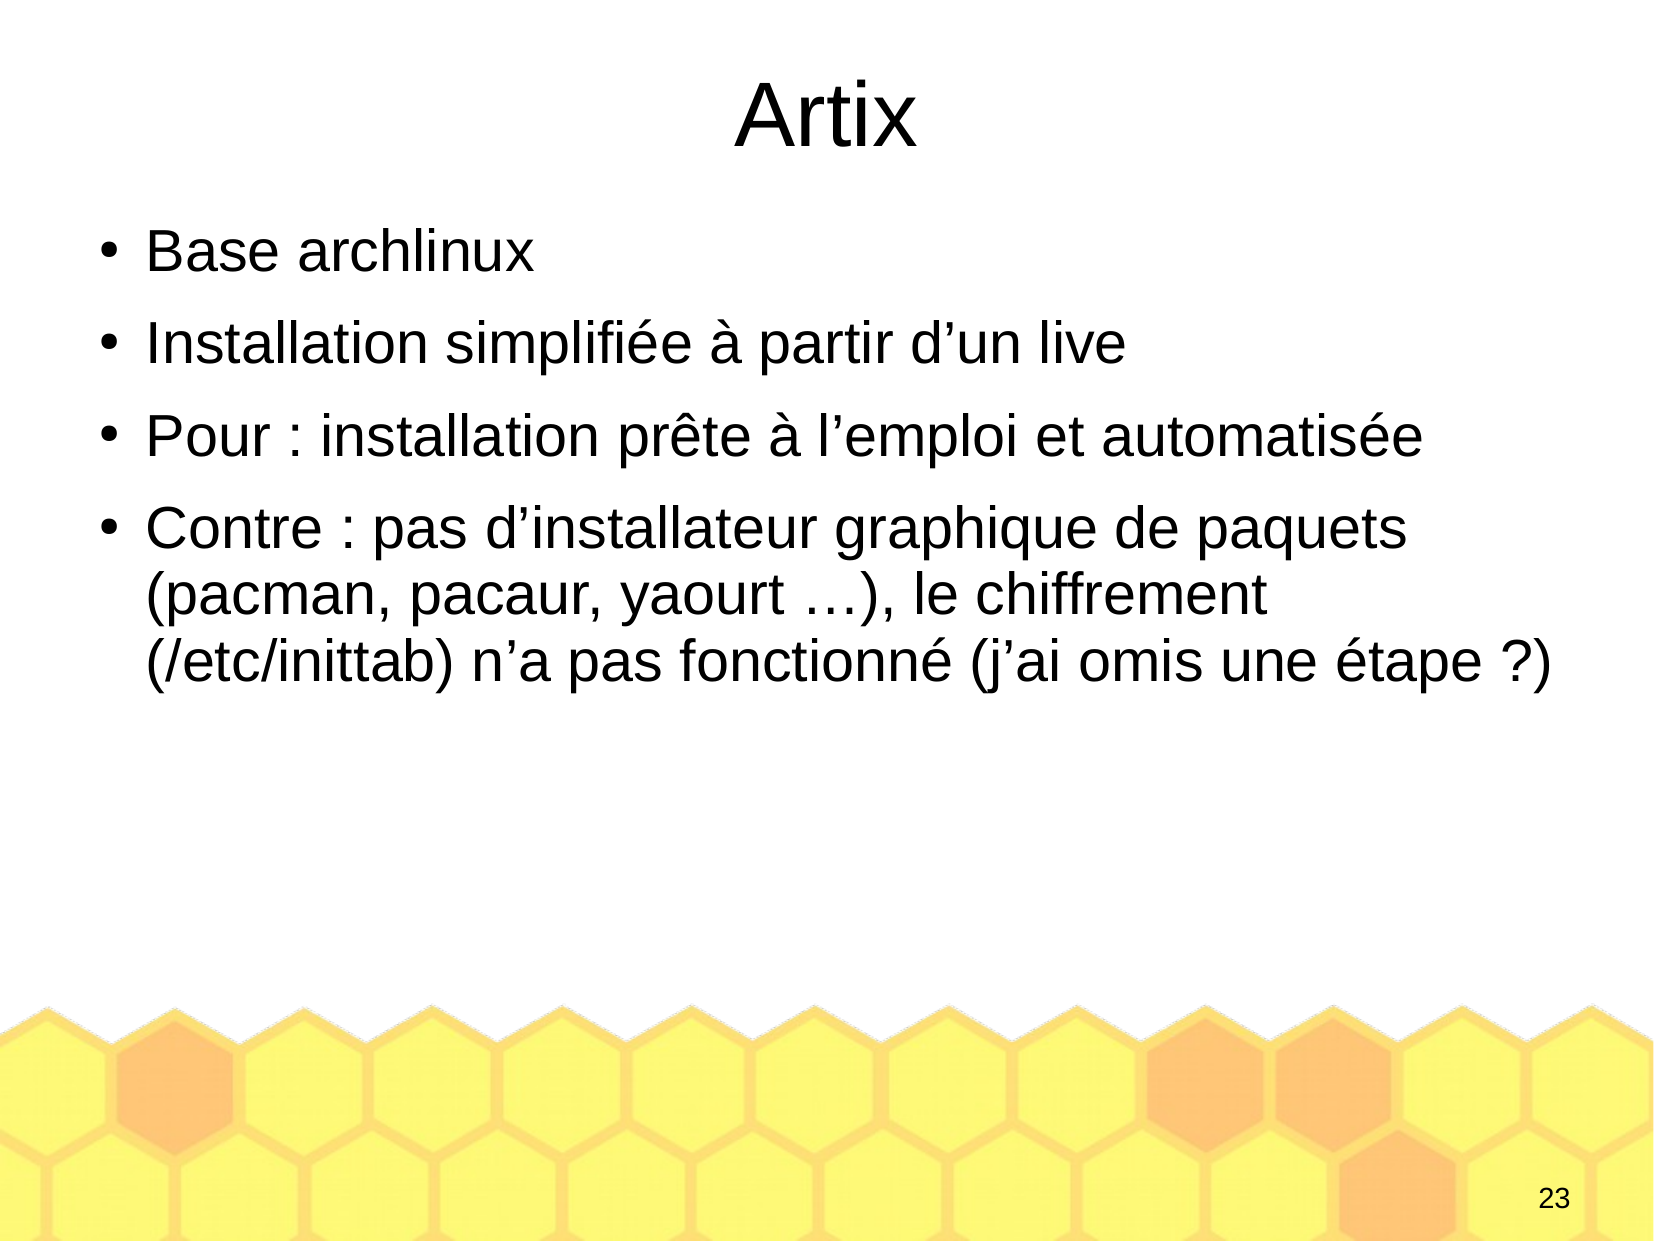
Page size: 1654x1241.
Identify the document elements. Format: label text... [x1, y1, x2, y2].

list Base archlinux Installation simplifiée à partir d’un live Pour : installation prête à l’emploi et automatisée Contre : pas d’installateur graphique de paquets (pacman, pacaur, yaourt …), le chiffrement (/etc/inittab) n’a pas fonctionné (j’ai omis une étape ?) [82, 217, 1571, 757]
picture [0, 1001, 1654, 1241]
title Artix [82, 36, 1571, 193]
